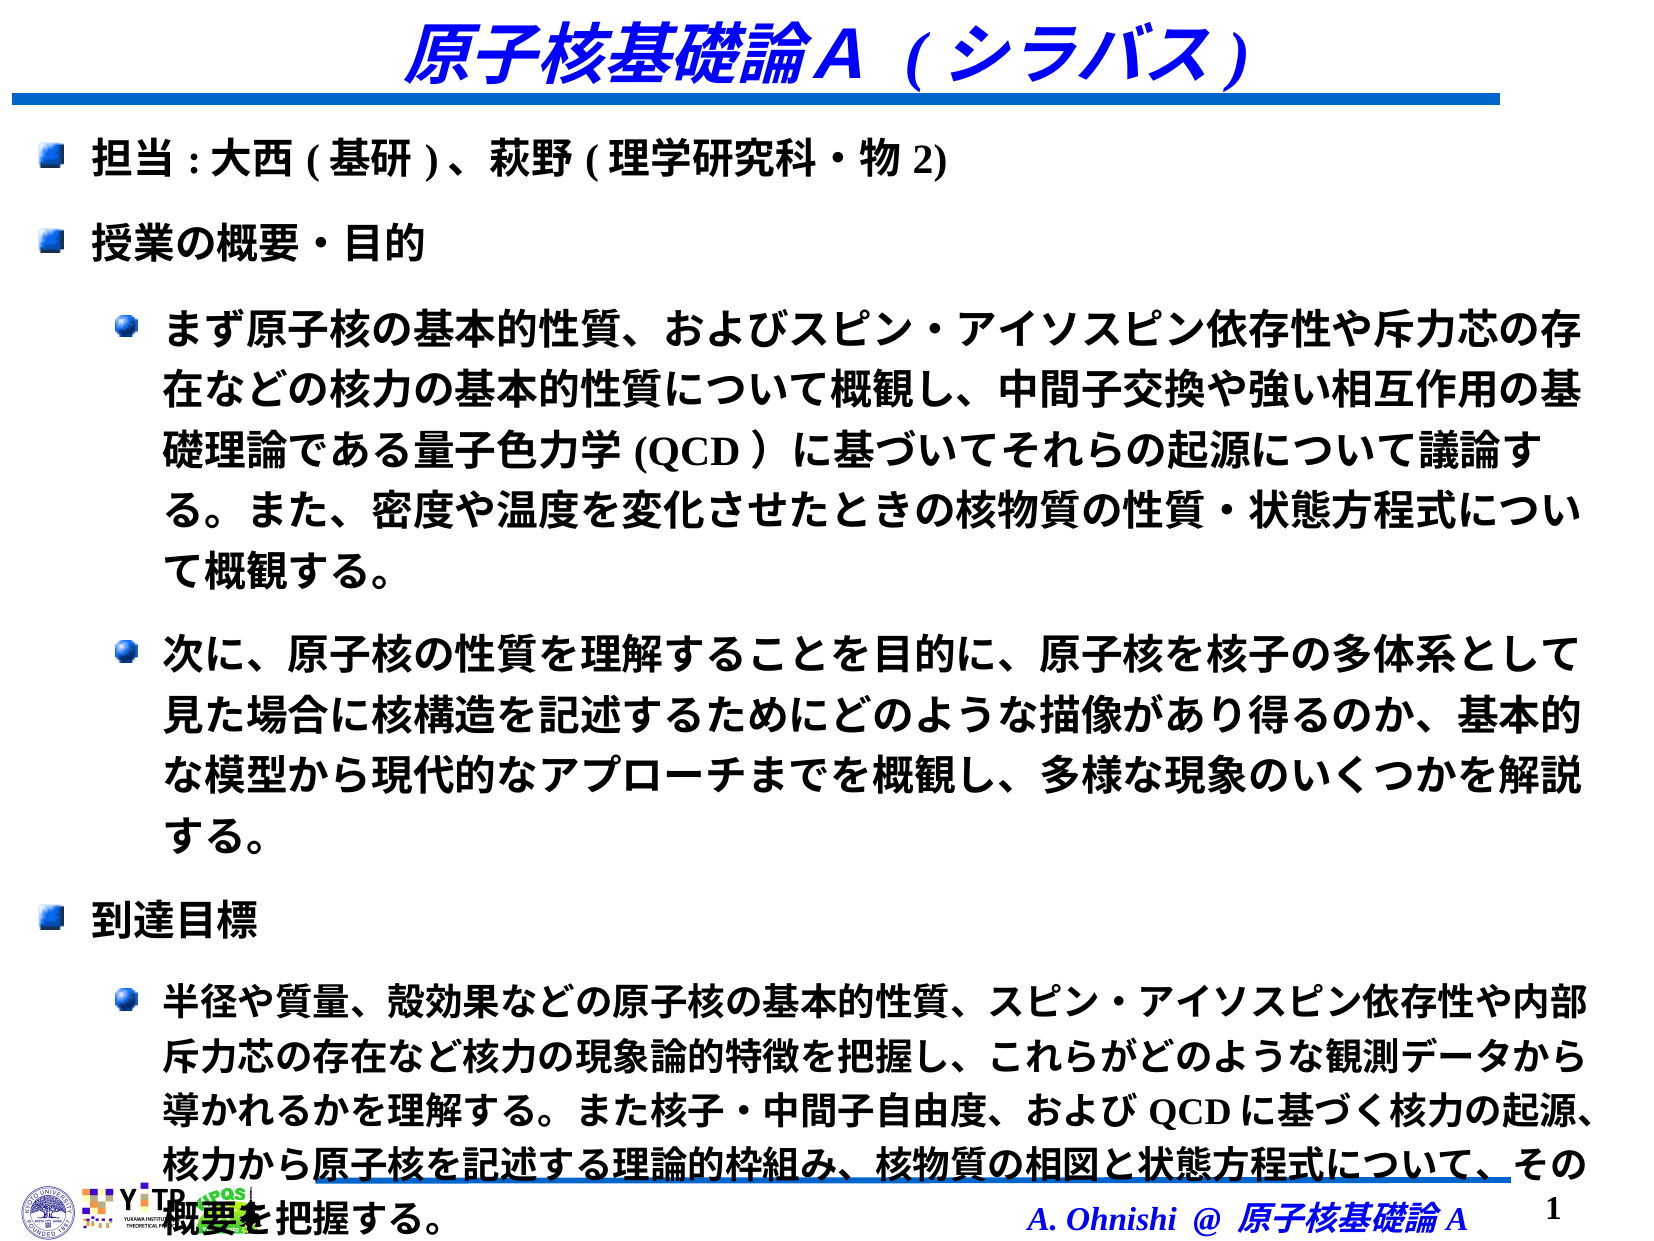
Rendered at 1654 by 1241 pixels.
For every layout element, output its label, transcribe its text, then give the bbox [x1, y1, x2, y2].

picture [179, 1219, 191, 1227]
picture [77, 1179, 263, 1234]
picture [251, 1209, 263, 1215]
list 担当:大西(基研)、萩野(理学研究科・物2) 授業の概要・目的 まず原子核の基本的性質、およびスピン・アイソスピン依存性や斥力芯の存在などの核力の基本的性質について概観し、中間子交換や強い相互作用の基礎理論である量子色力学(QCD）に基づいてそれらの起源について議論する。また、密度や温度を変化させたときの核物質の性質・状態方程式について概観する。 次に、原子核の性質を理解することを目的に、原子核を核子の多体系として見た場合に核構造を記述するためにどのような描像があり得るのか、基本的な模型から現代的なアプローチまでを概観し、多様な現象のいくつかを解説する。 到達目標 半径や質量、殻効果などの原子核の基本的性質、スピン・アイソスピン依存性や内部斥力芯の存在など核力の現象論的特徴を把握し、これらがどのような観測データから導かれるかを理解する。また核子・中間子自由度、およびQCDに基づく核力の起源、核力から原子核を記述する理論的枠組み、核物質の相図と状態方程式について、その概要を把握する。 核力の理解を基礎に、核構造を記述する基本的な模型から平均場理論など現代的なアプローチの基本概念とその手法について理解する。宇宙での元素合成を含む多様な核現象を基礎理論に関連付けて理解する。 [20, 124, 1621, 1137]
title 原子核基礎論Ａ (シラバス) [0, 0, 1654, 99]
picture [20, 1185, 76, 1241]
picture [252, 1219, 263, 1230]
